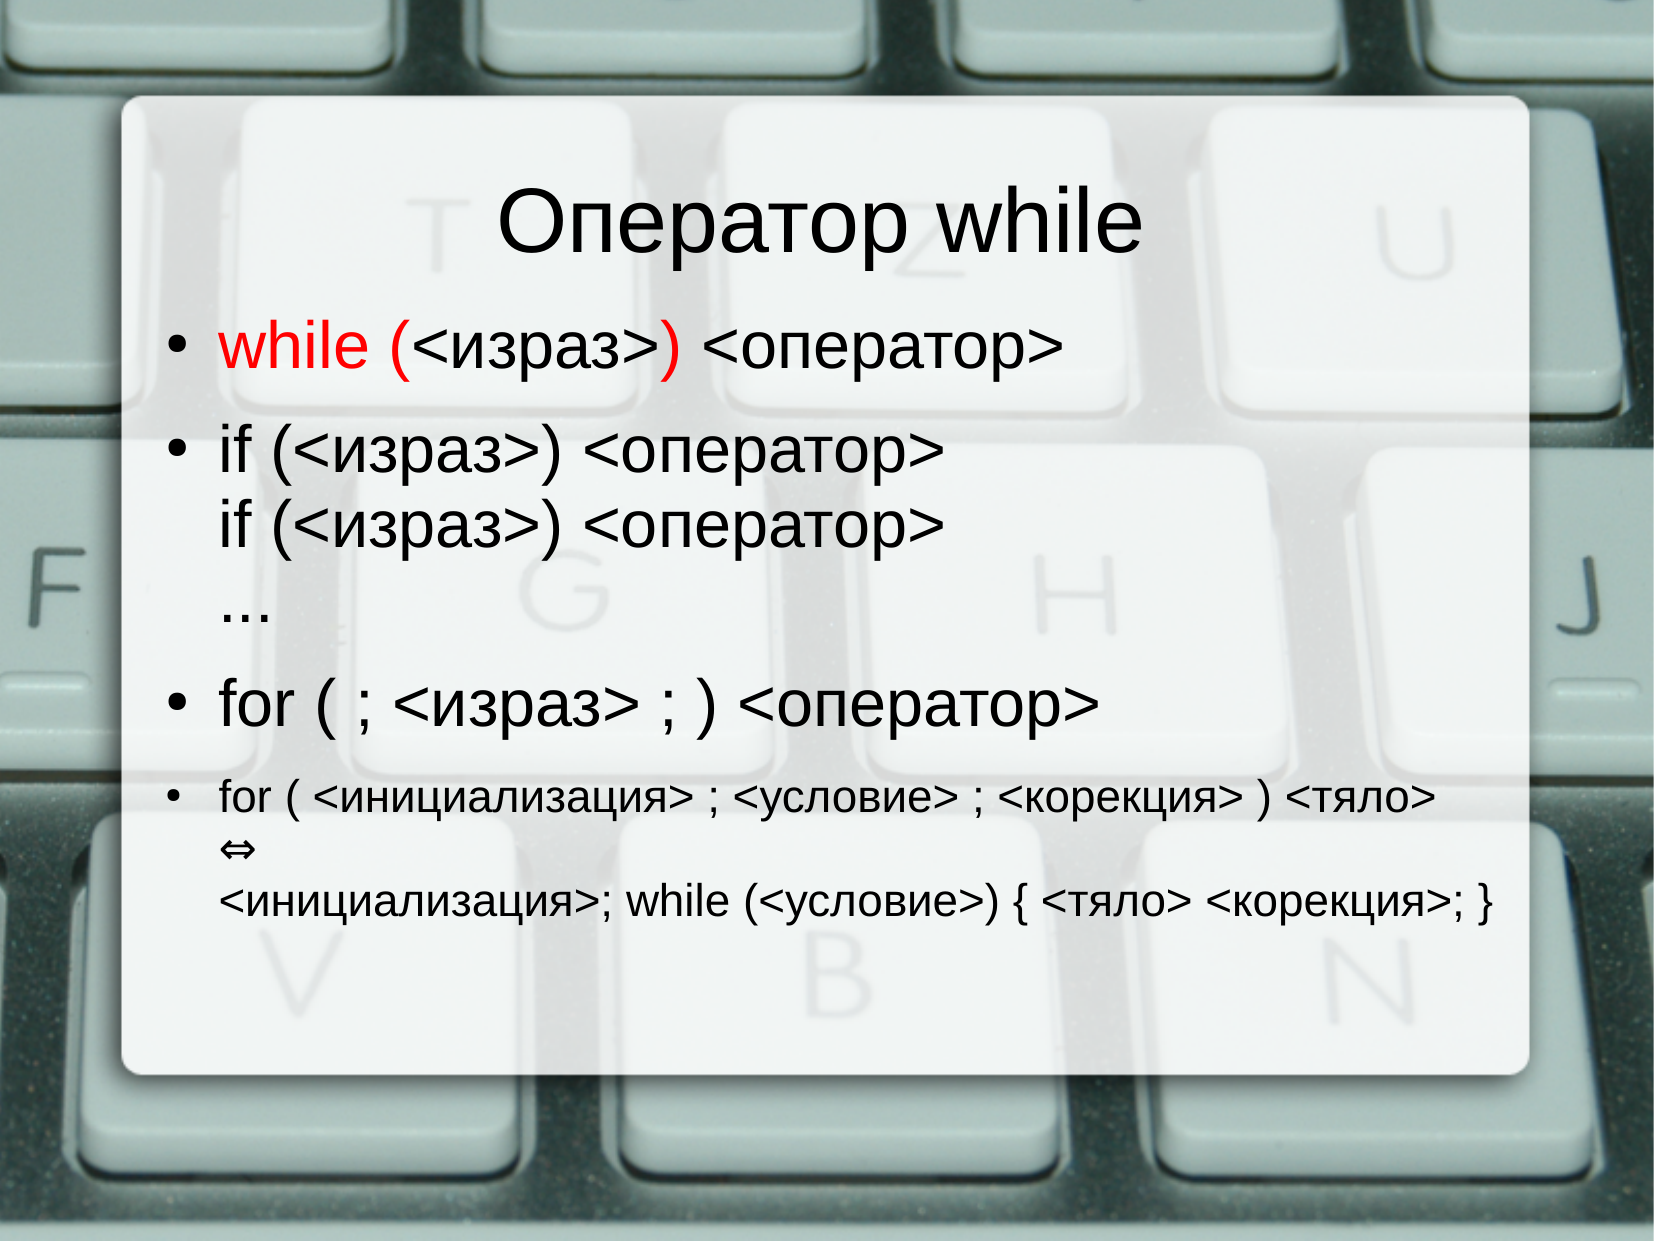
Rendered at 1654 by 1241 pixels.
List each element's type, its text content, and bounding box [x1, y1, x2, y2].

picture [0, 0, 1654, 1241]
list while (<израз>) <оператор> if (<израз>) <оператор> if (<израз>) <оператор> ... for ( ; <израз> ; ) <оператор> for ( <инициализация> ; <условие> ; <корекция> ) <тяло> ⇔ <инициализация>; while (<условие>) { <тяло> <корекция>; } [147, 308, 1506, 1028]
title Оператор while [135, 117, 1506, 325]
